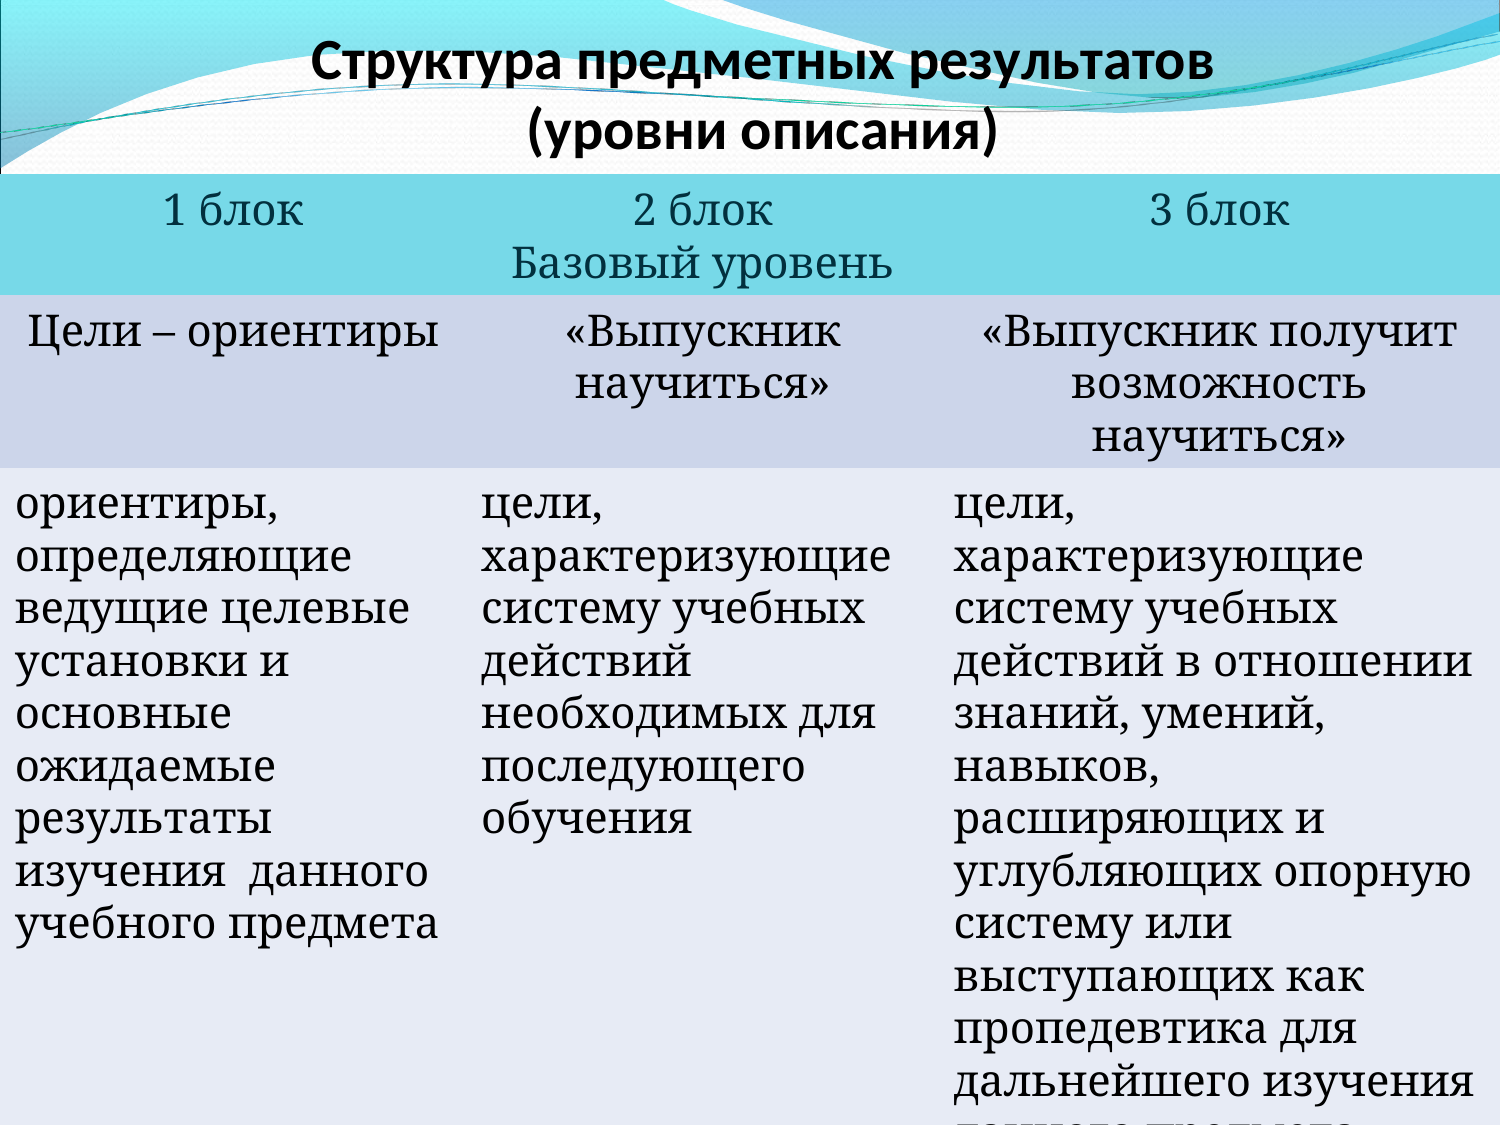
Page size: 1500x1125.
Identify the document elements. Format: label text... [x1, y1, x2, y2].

table_cell «Выпускник научиться» [466, 295, 939, 468]
table_cell «Выпускник получит возможность научиться» [939, 295, 1500, 468]
table_cell ориентиры, определяющие ведущие целевые установки и основные ожидаемые результаты изучения данного учебного предмета [0, 468, 466, 1125]
picture [0, 0, 1500, 174]
title Структура предметных результатов (уровни описания) [88, 0, 1439, 161]
table_header 1 блок [0, 174, 466, 295]
table_cell Цели – ориентиры [0, 295, 466, 468]
table_cell цели, характеризующие систему учебных действий в отношении знаний, умений, навыков, расширяющих и углубляющих опорную систему или выступающих как пропедевтика для дальнейшего изучения данного предмета [939, 468, 1500, 1125]
table_header 3 блок [939, 174, 1500, 295]
table_cell цели, характеризующие систему учебных действий необходимых для последующего обучения [466, 468, 939, 1125]
table_header 2 блок Базовый уровень [466, 174, 939, 295]
